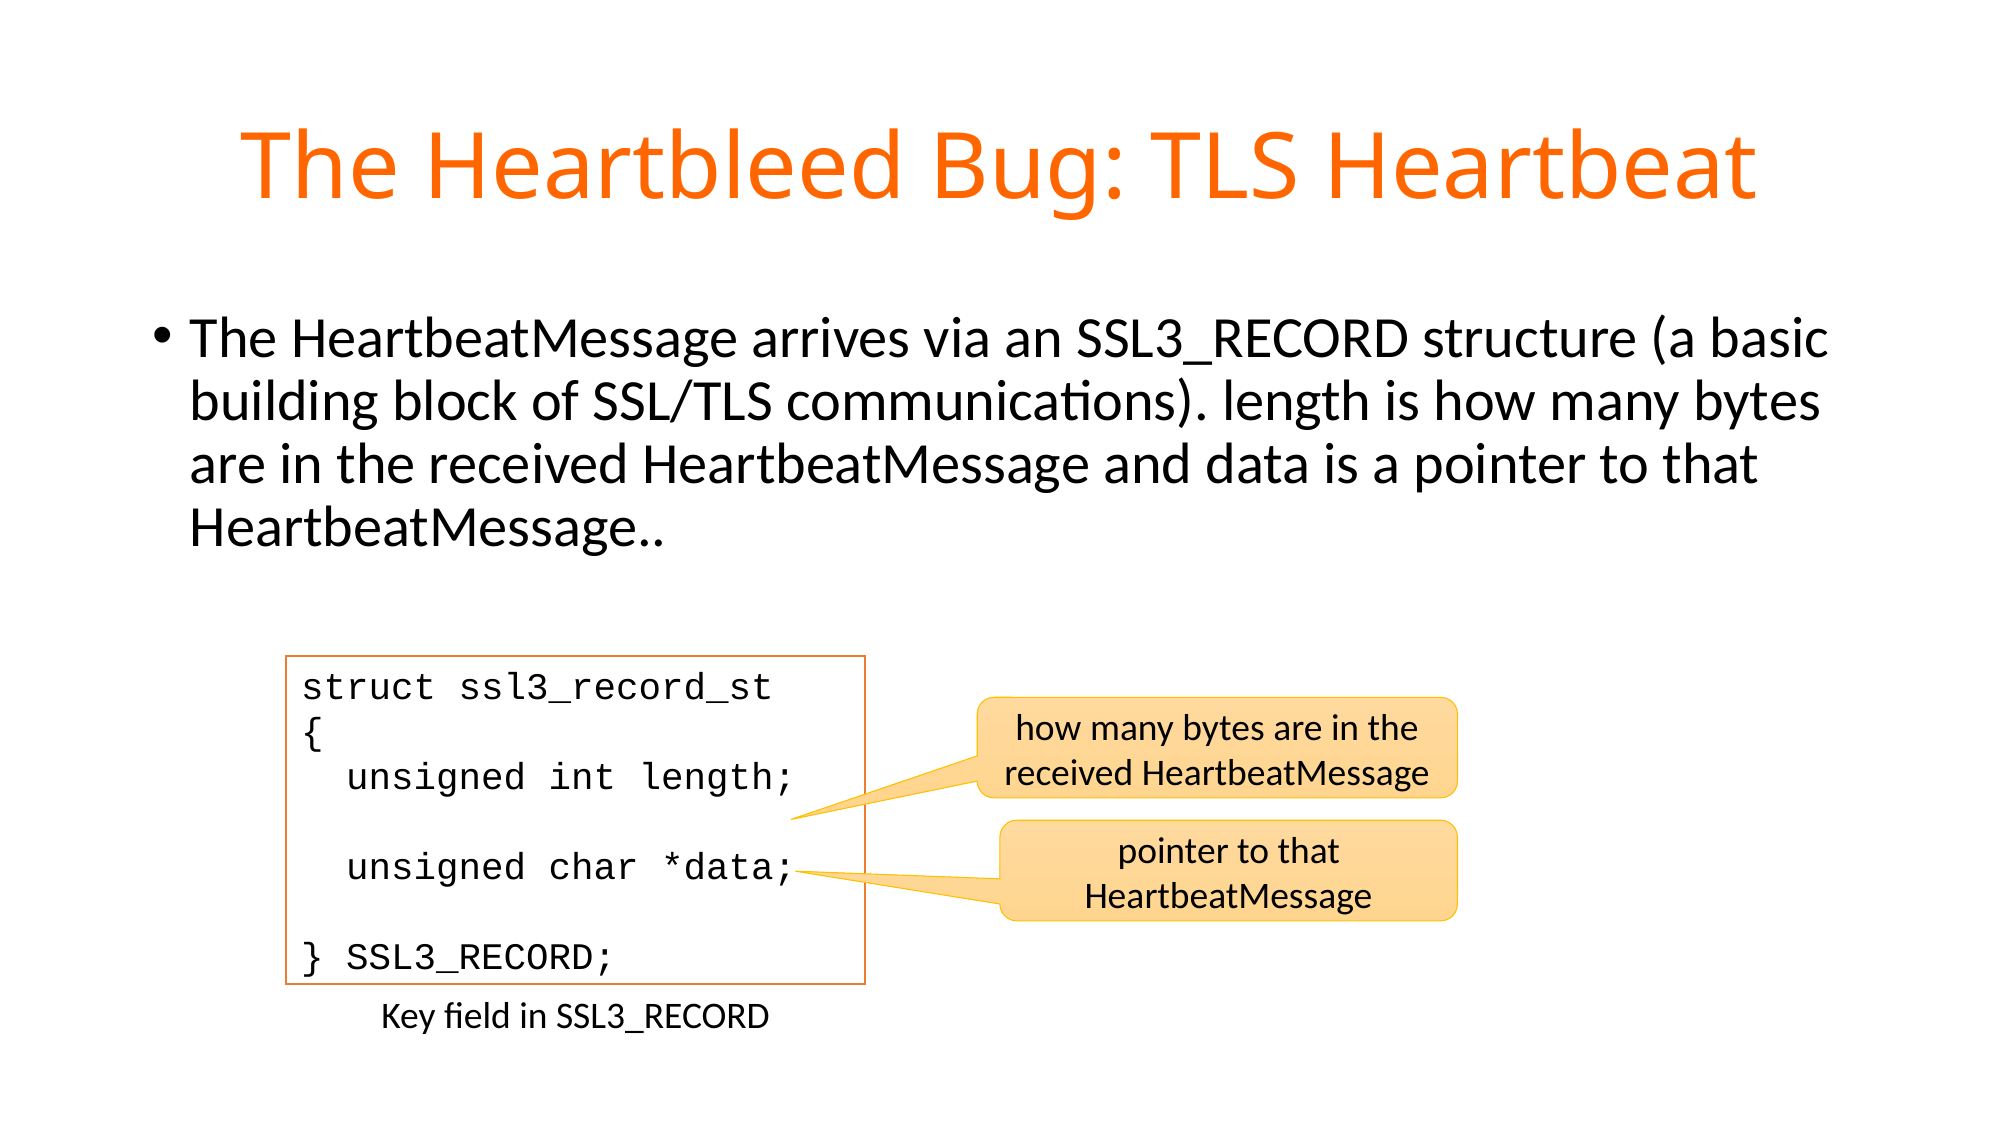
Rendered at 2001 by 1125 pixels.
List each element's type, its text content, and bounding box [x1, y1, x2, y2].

text_box struct ssl3_record_st { unsigned int length; unsigned char *data; } SSL3_RECORD; [286, 656, 866, 984]
text_box how many bytes are in the received HeartbeatMessage [790, 697, 1458, 820]
text_box pointer to that HeartbeatMessage [795, 820, 1458, 921]
title The Heartbleed Bug: TLS Heartbeat [137, 59, 1863, 278]
text_box Key field in SSL3_RECORD [366, 983, 785, 1044]
list The HeartbeatMessage arrives via an SSL3_RECORD structure (a basic building block of SSL/TLS communications). length is how many bytes are in the received HeartbeatMessage and data is a pointer to that HeartbeatMessage.. [137, 299, 1863, 1014]
